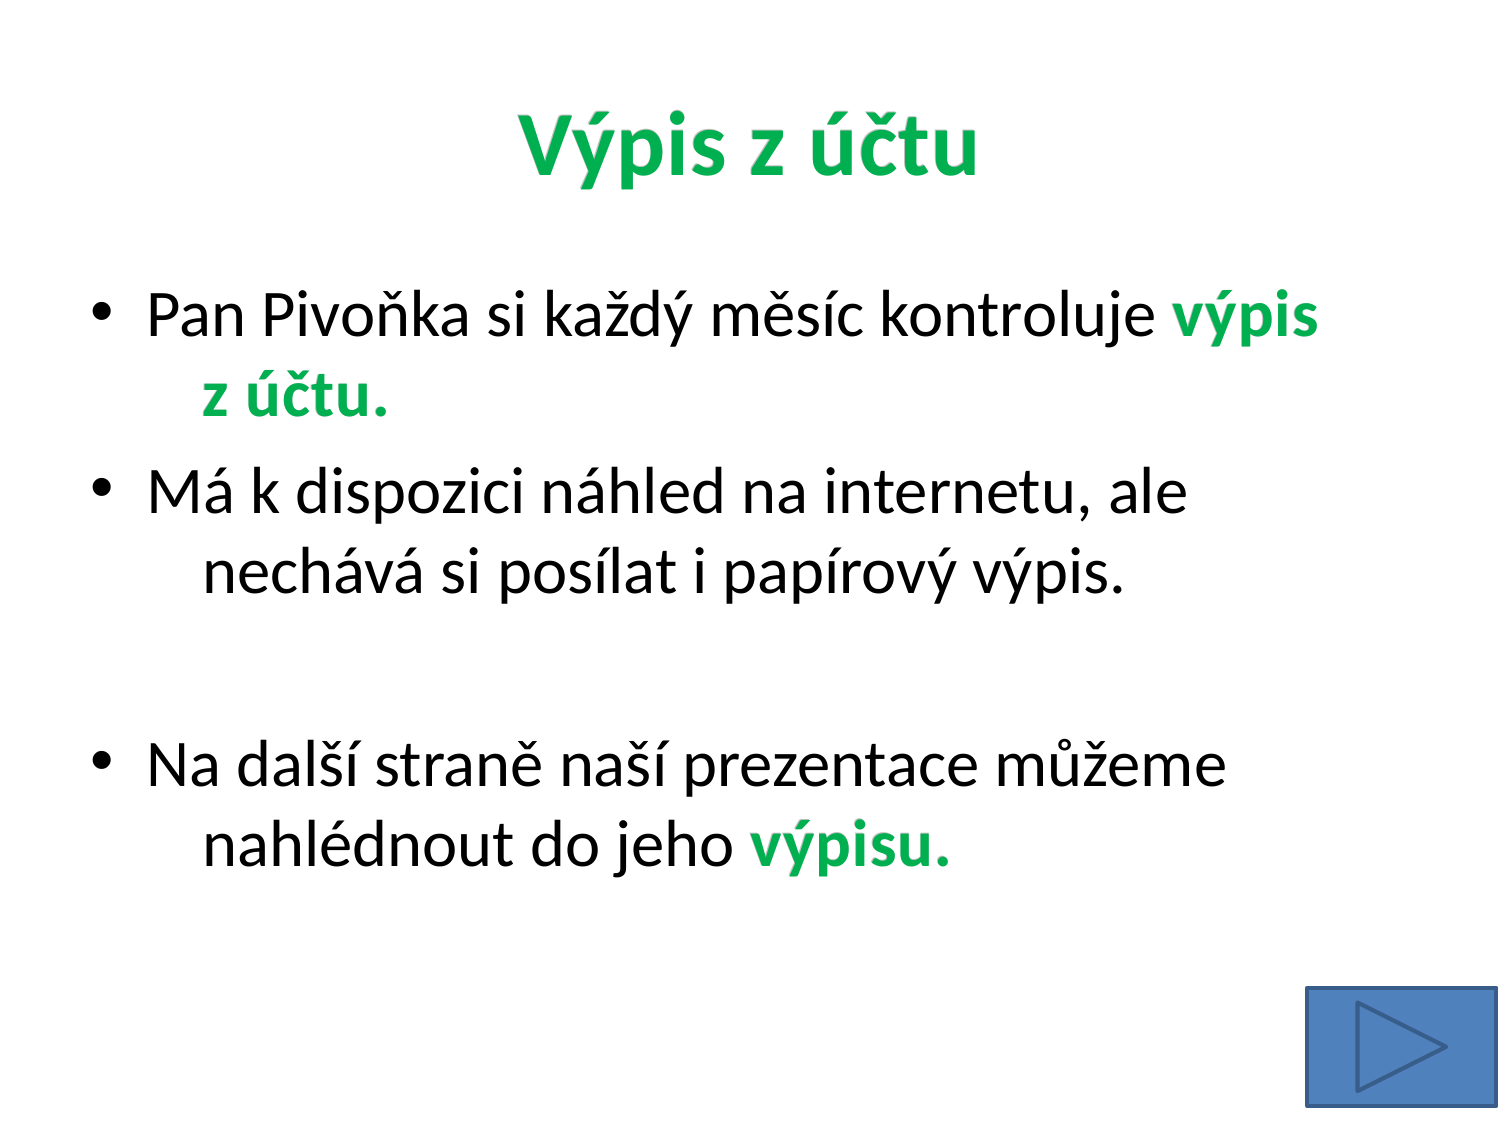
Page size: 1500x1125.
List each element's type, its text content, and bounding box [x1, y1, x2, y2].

list Pan Pivoňka si každý měsíc kontroluje výpis z účtu. Má k dispozici náhled na internetu, ale nechává si posílat i papírový výpis. Na další straně naší prezentace můžeme nahlédnout do jeho výpisu. [75, 262, 1426, 1005]
text_box [1307, 987, 1497, 1106]
title Výpis z účtu [75, 45, 1426, 233]
